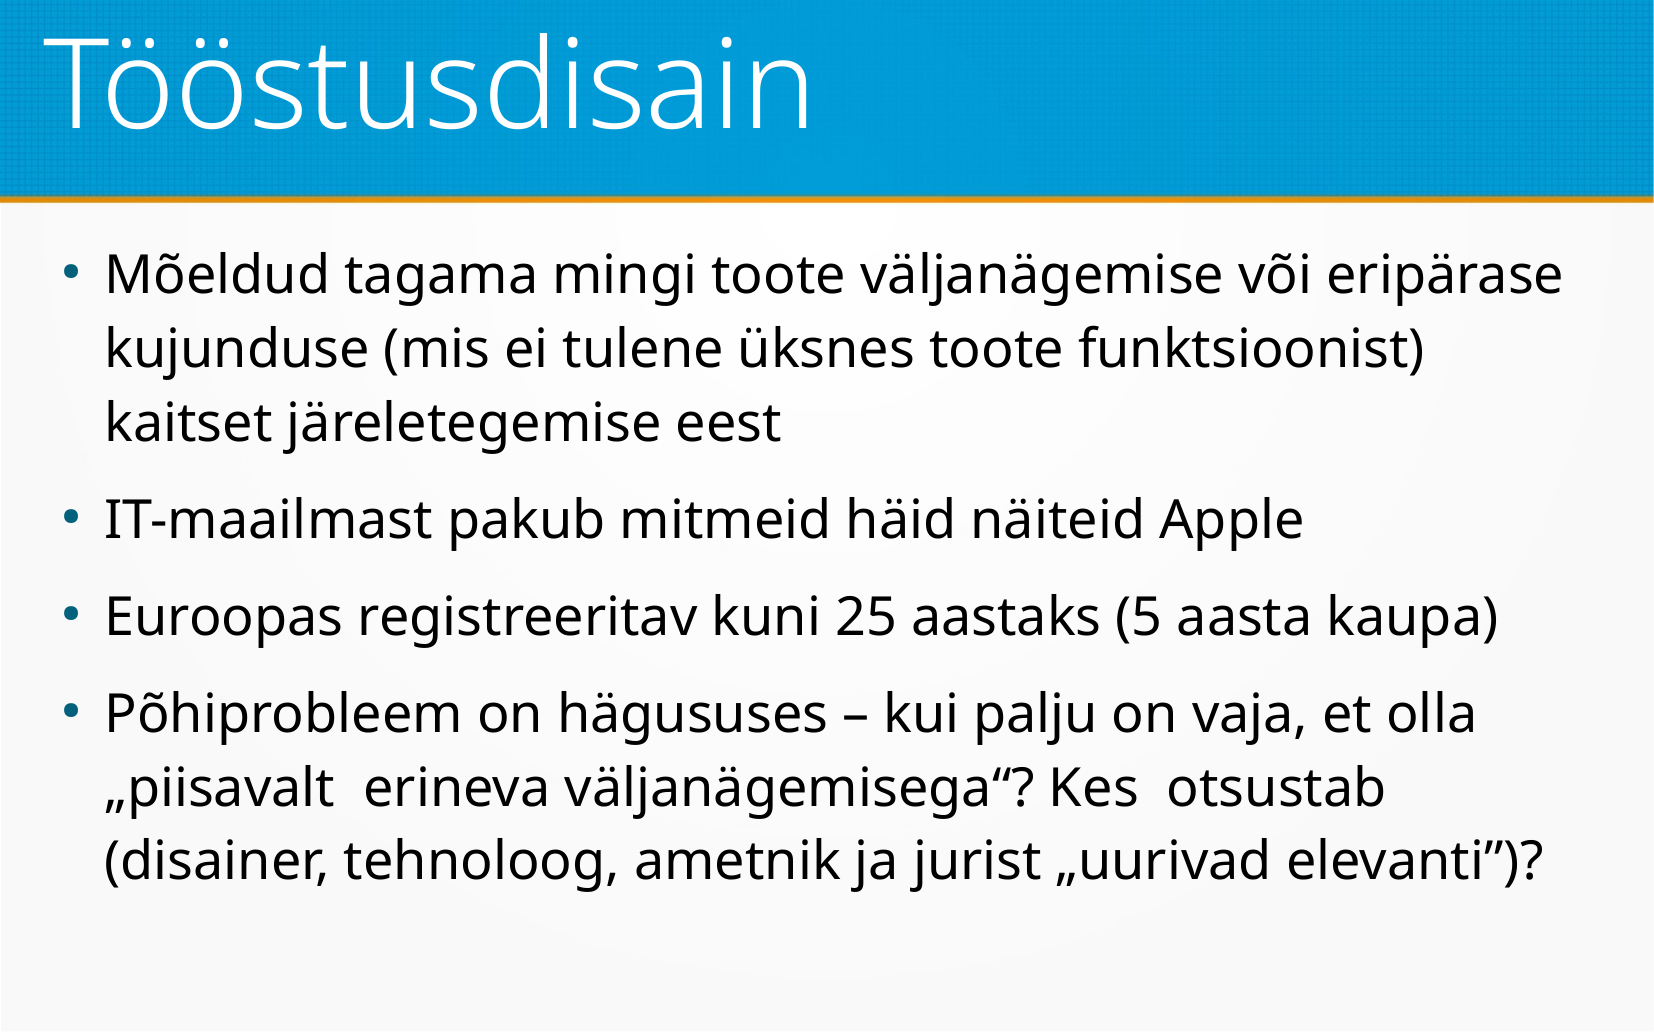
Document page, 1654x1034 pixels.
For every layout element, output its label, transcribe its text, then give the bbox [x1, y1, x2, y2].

picture [0, 195, 1654, 1034]
title Tööstusdisain [43, 0, 1619, 166]
list Mõeldud tagama mingi toote väljanägemise või eripärase kujunduse (mis ei tulene üksnes toote funktsioonist) kaitset järeletegemise eest IT-maailmast pakub mitmeid häid näiteid Apple Euroopas registreeritav kuni 25 aastaks (5 aasta kaupa) Põhiprobleem on hägususes – kui palju on vaja, et olla „piisavalt erineva väljanägemisega“? Kes otsustab (disainer, tehnoloog, ametnik ja jurist „uurivad elevanti”)? [47, 236, 1607, 1002]
